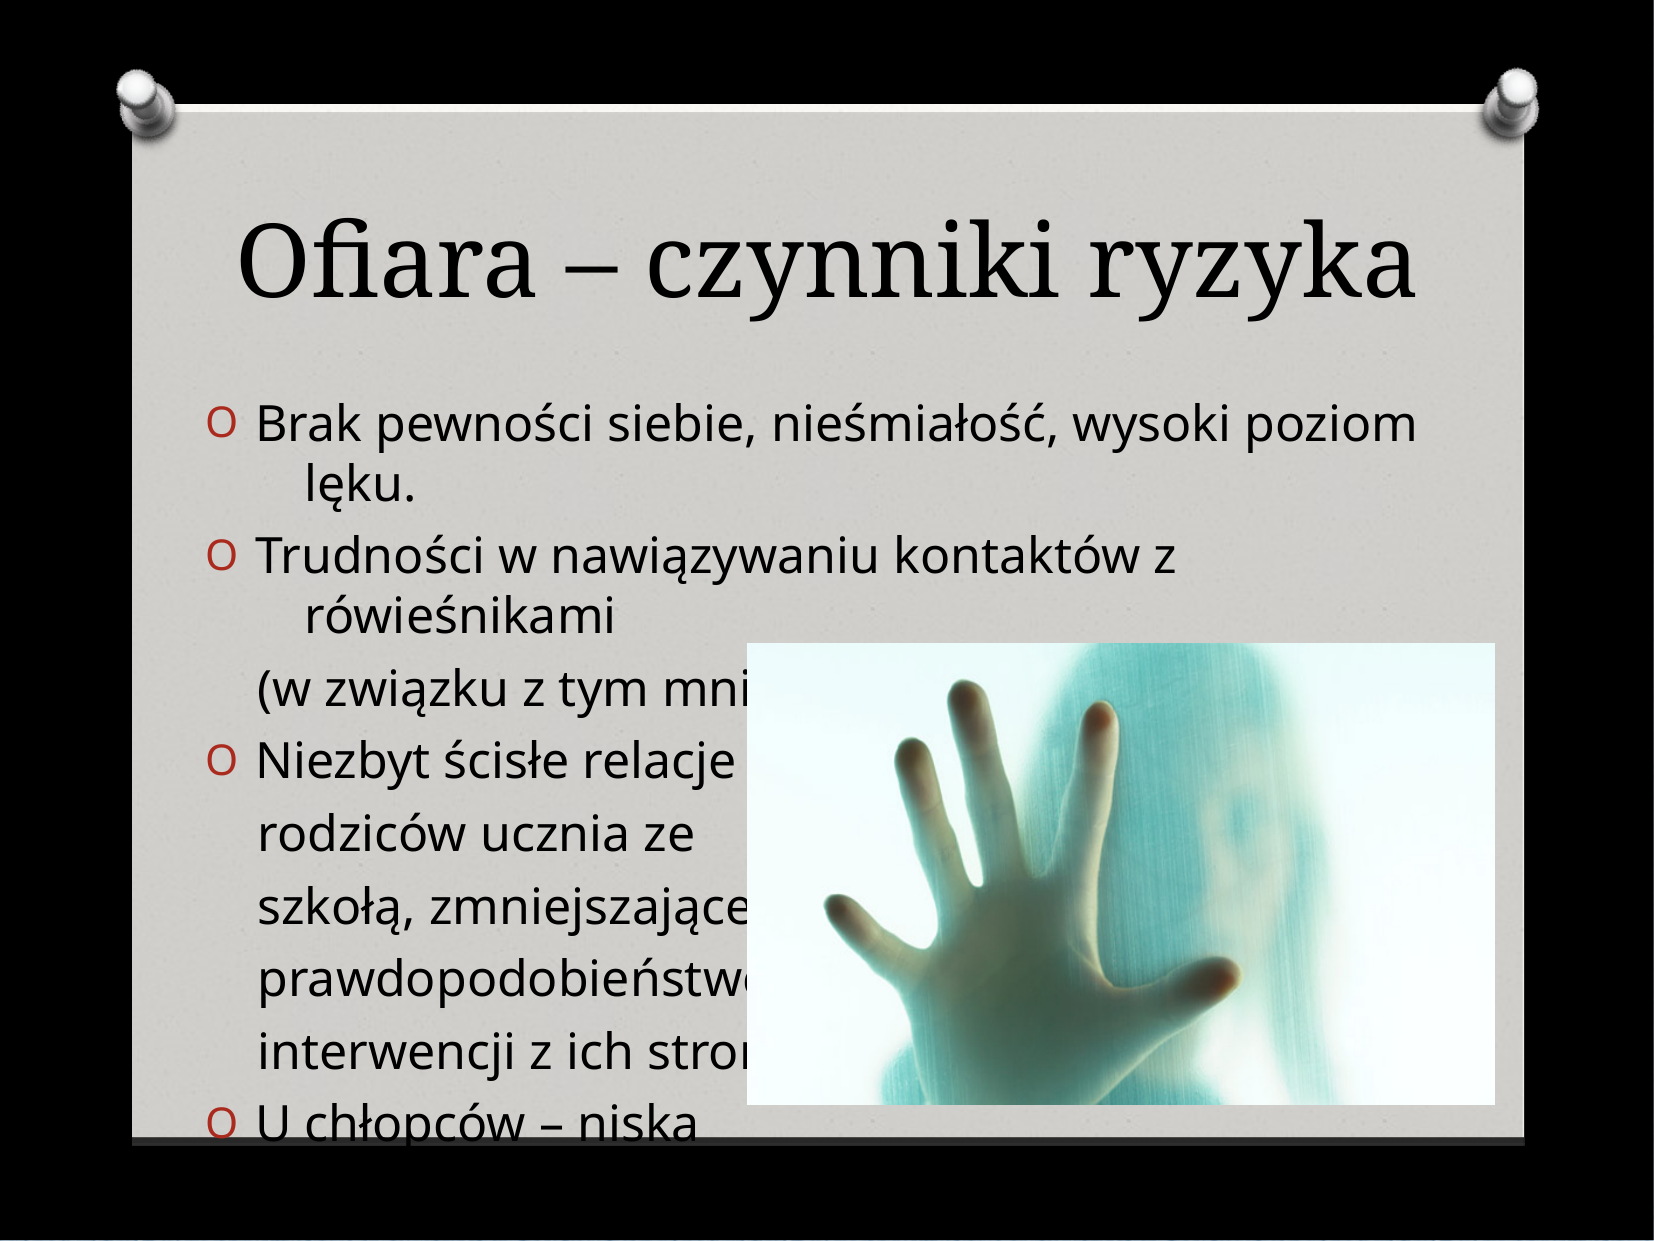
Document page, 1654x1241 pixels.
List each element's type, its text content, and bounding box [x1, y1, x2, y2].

picture [82, 32, 218, 169]
picture [747, 643, 1495, 1105]
list Brak pewności siebie, nieśmiałość, wysoki poziom lęku. Trudności w nawiązywaniu kontaktów z rówieśnikami (w związku z tym mniejsze wsparcie społeczne) Niezbyt ścisłe relacje rodziców ucznia ze szkołą, zmniejszające prawdopodobieństwo interwencji z ich strony. U chłopców – niska sprawność fizyczna. [188, 383, 1477, 1117]
picture [1452, 38, 1586, 172]
title Ofiara – czynniki ryzyka [198, 147, 1458, 366]
